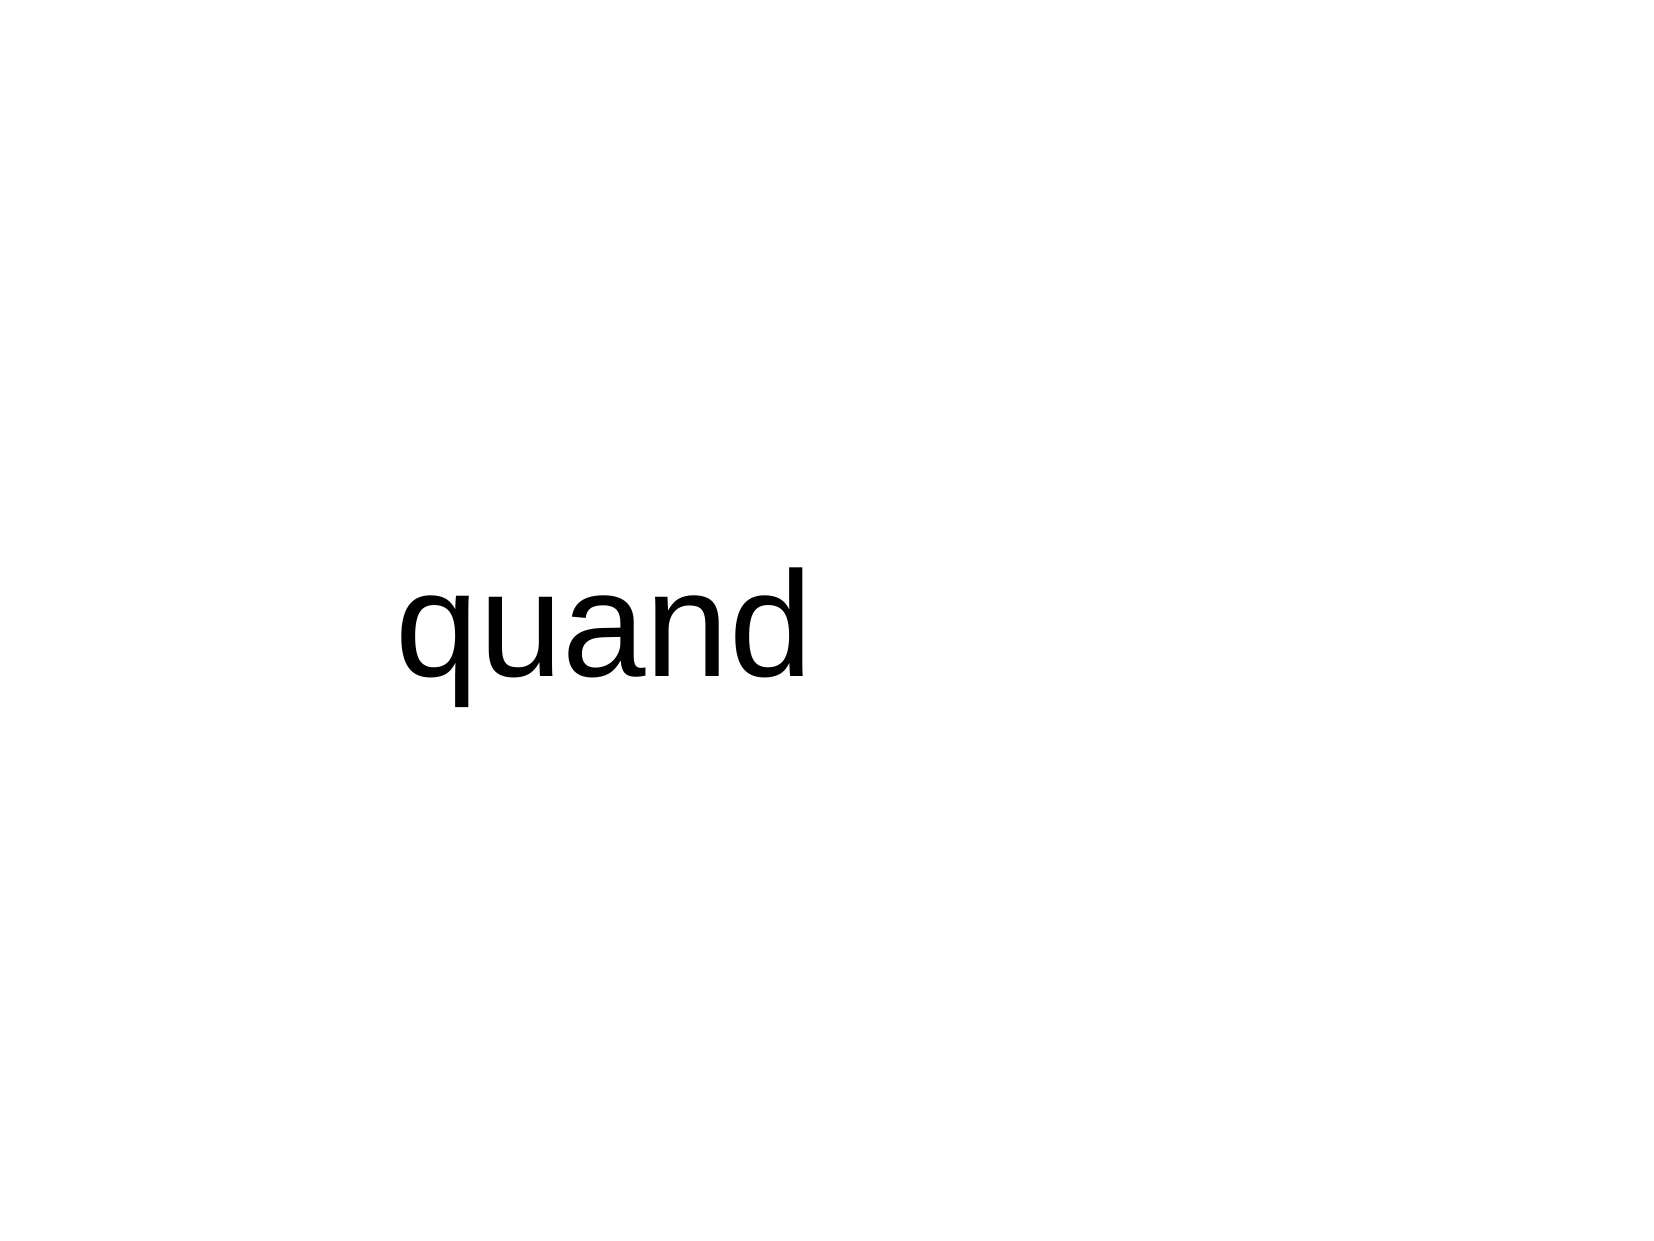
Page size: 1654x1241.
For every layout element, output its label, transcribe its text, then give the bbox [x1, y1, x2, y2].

text_box quand [380, 533, 1279, 717]
